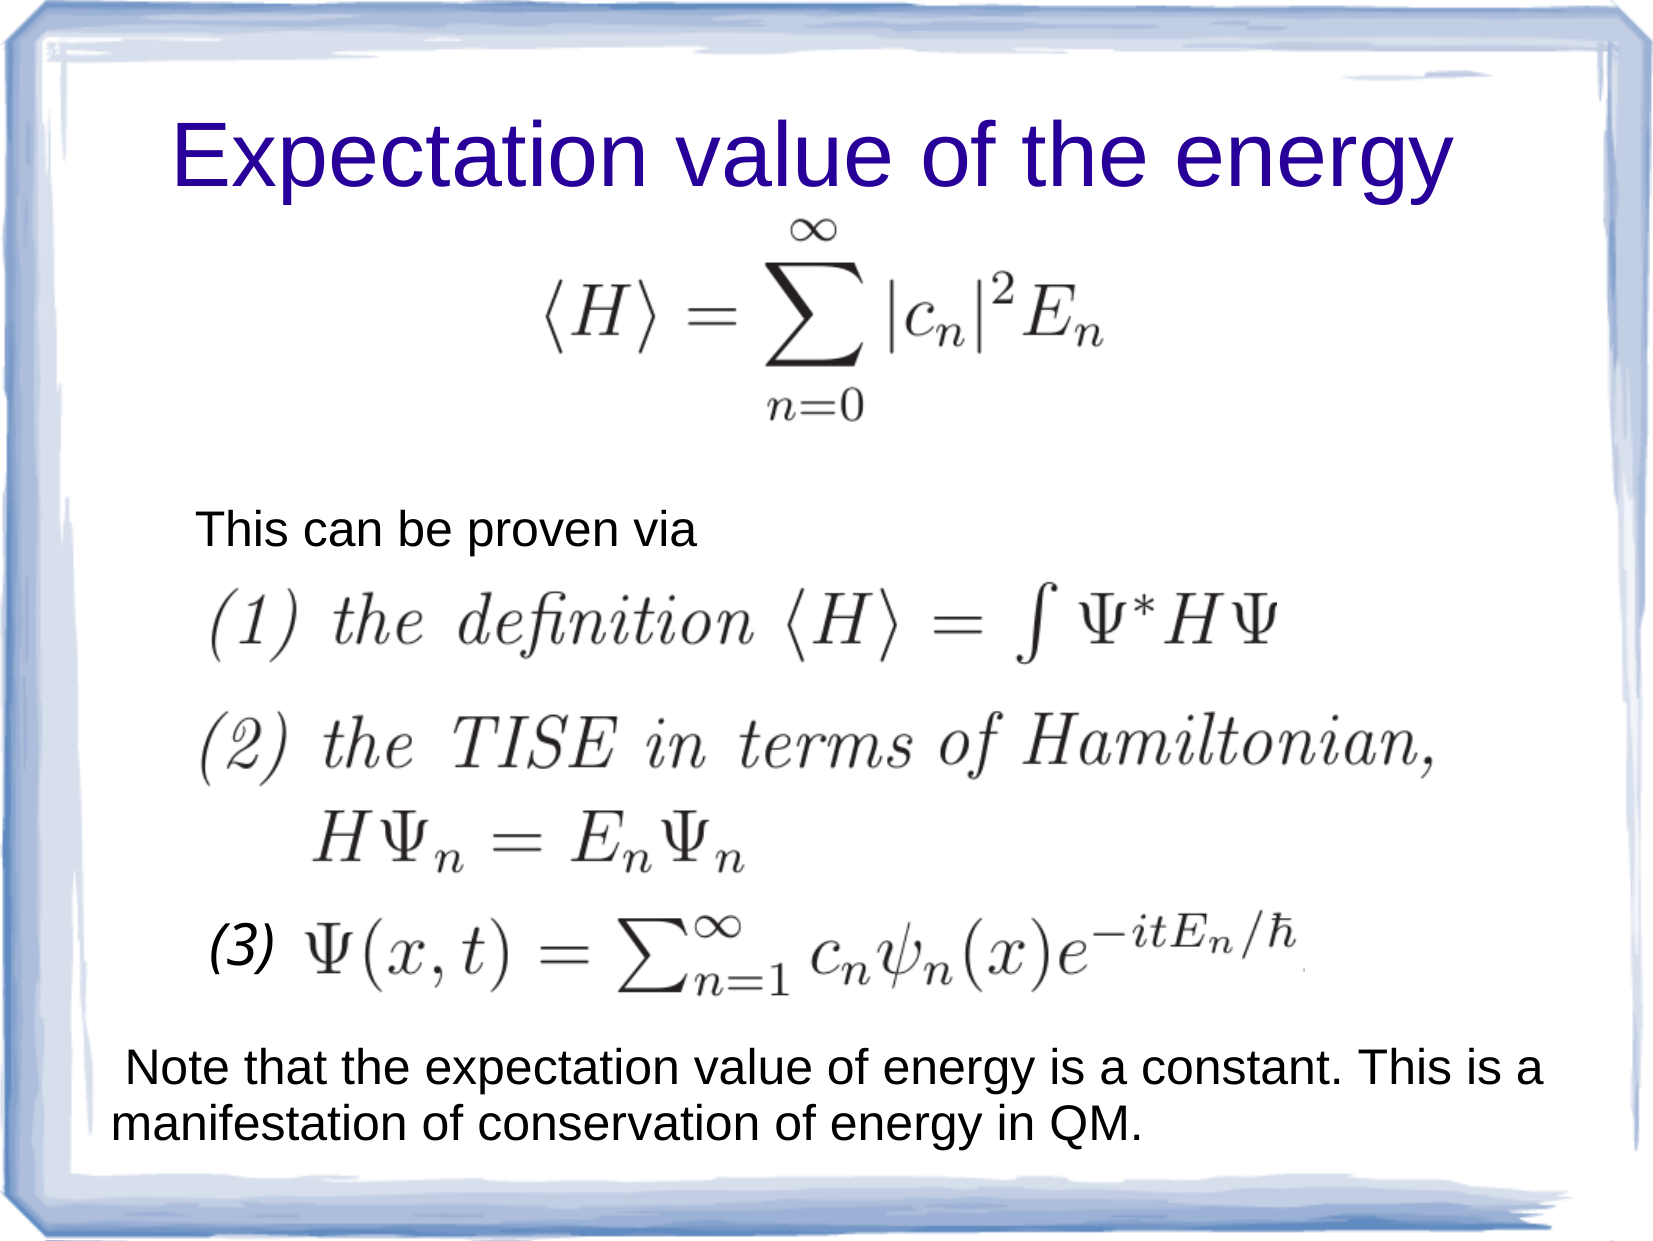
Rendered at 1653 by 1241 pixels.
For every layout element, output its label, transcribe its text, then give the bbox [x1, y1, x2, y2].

picture [0, 0, 1653, 1241]
title Expectation value of the energy [82, 49, 1571, 257]
text_box (3) [195, 906, 331, 987]
text_box Note that the expectation value of energy is a constant. This is a manifestation of conservation of energy in QM. [95, 1032, 1560, 1171]
text_box This can be proven via [179, 495, 1653, 566]
